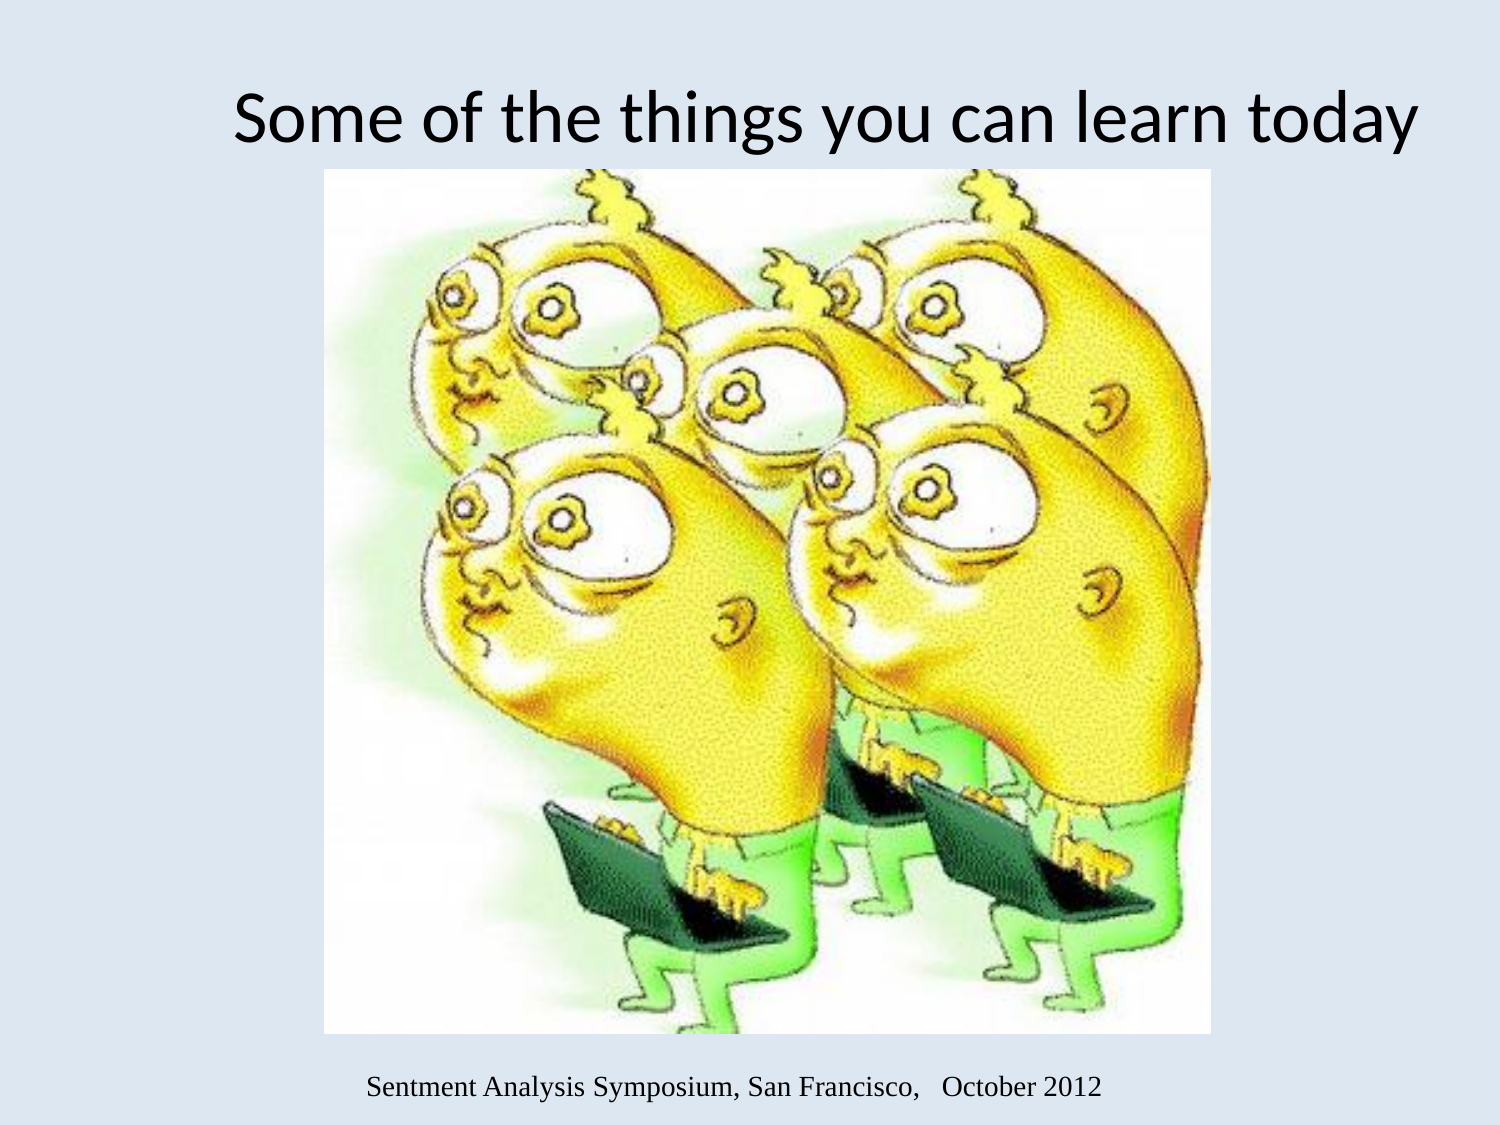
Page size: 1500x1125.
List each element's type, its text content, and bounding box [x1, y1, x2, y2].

title Some of the things you can learn today [206, 19, 1447, 207]
picture [324, 169, 1211, 1034]
